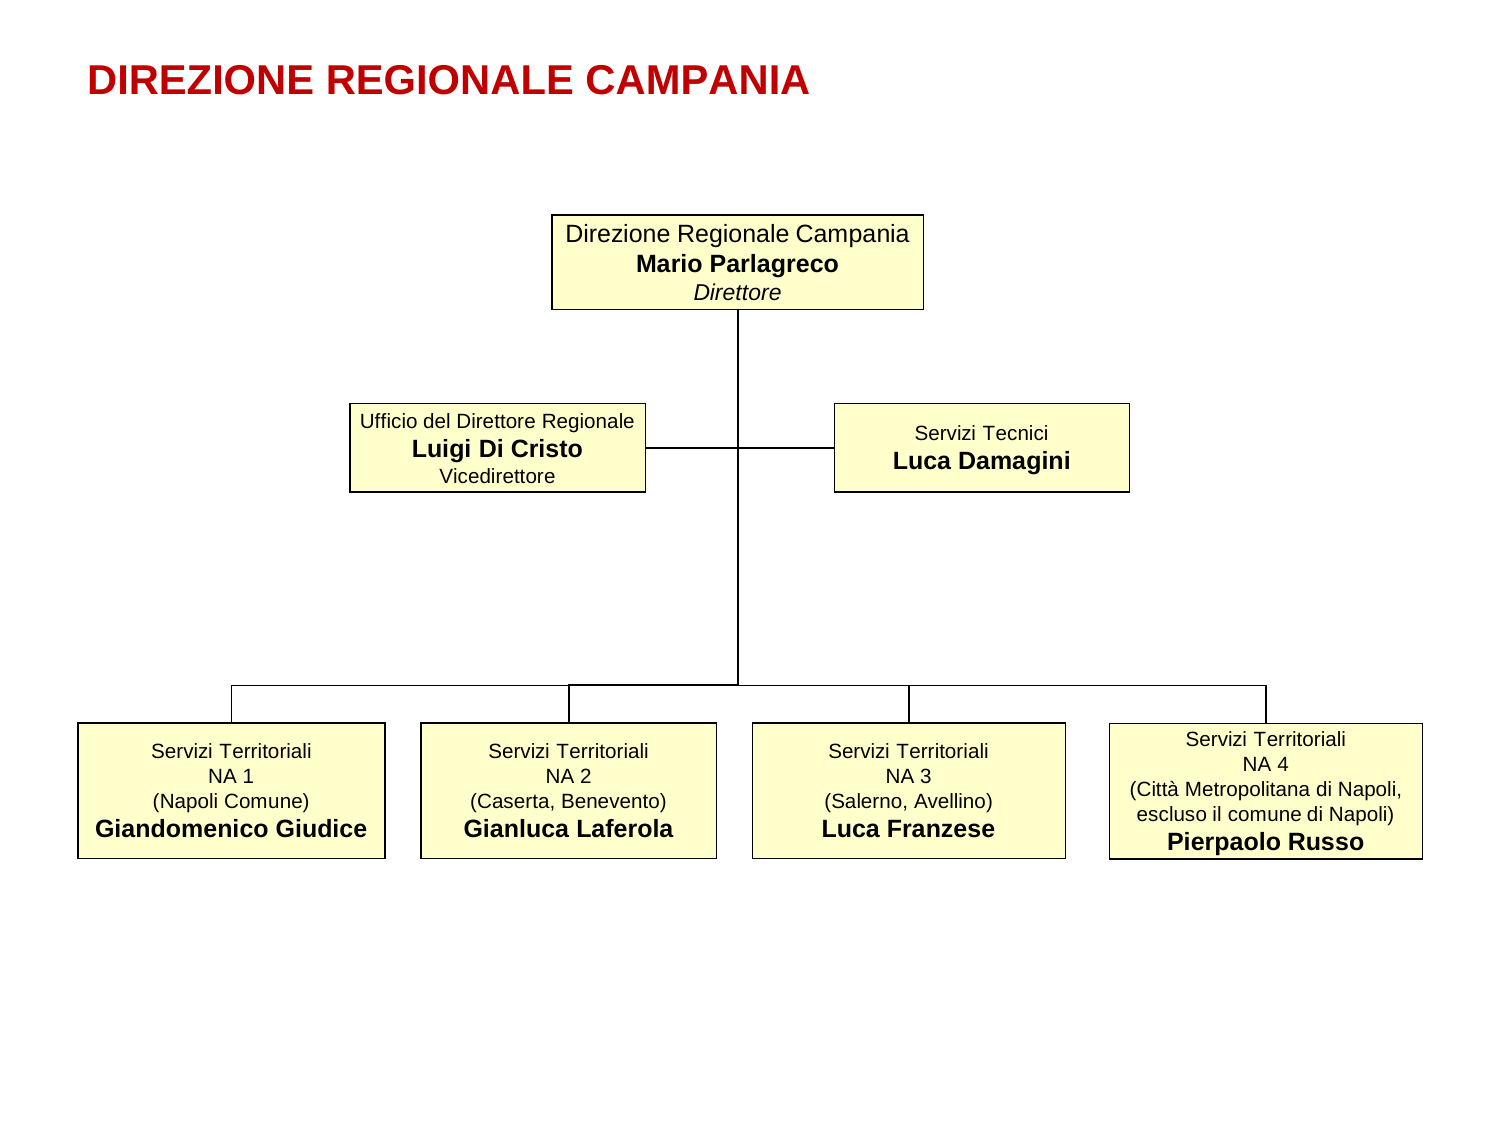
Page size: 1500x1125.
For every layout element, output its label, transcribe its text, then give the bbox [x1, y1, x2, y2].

text_box DIREZIONE REGIONALE CAMPANIA [72, 45, 1462, 128]
picture [77, 210, 1423, 871]
